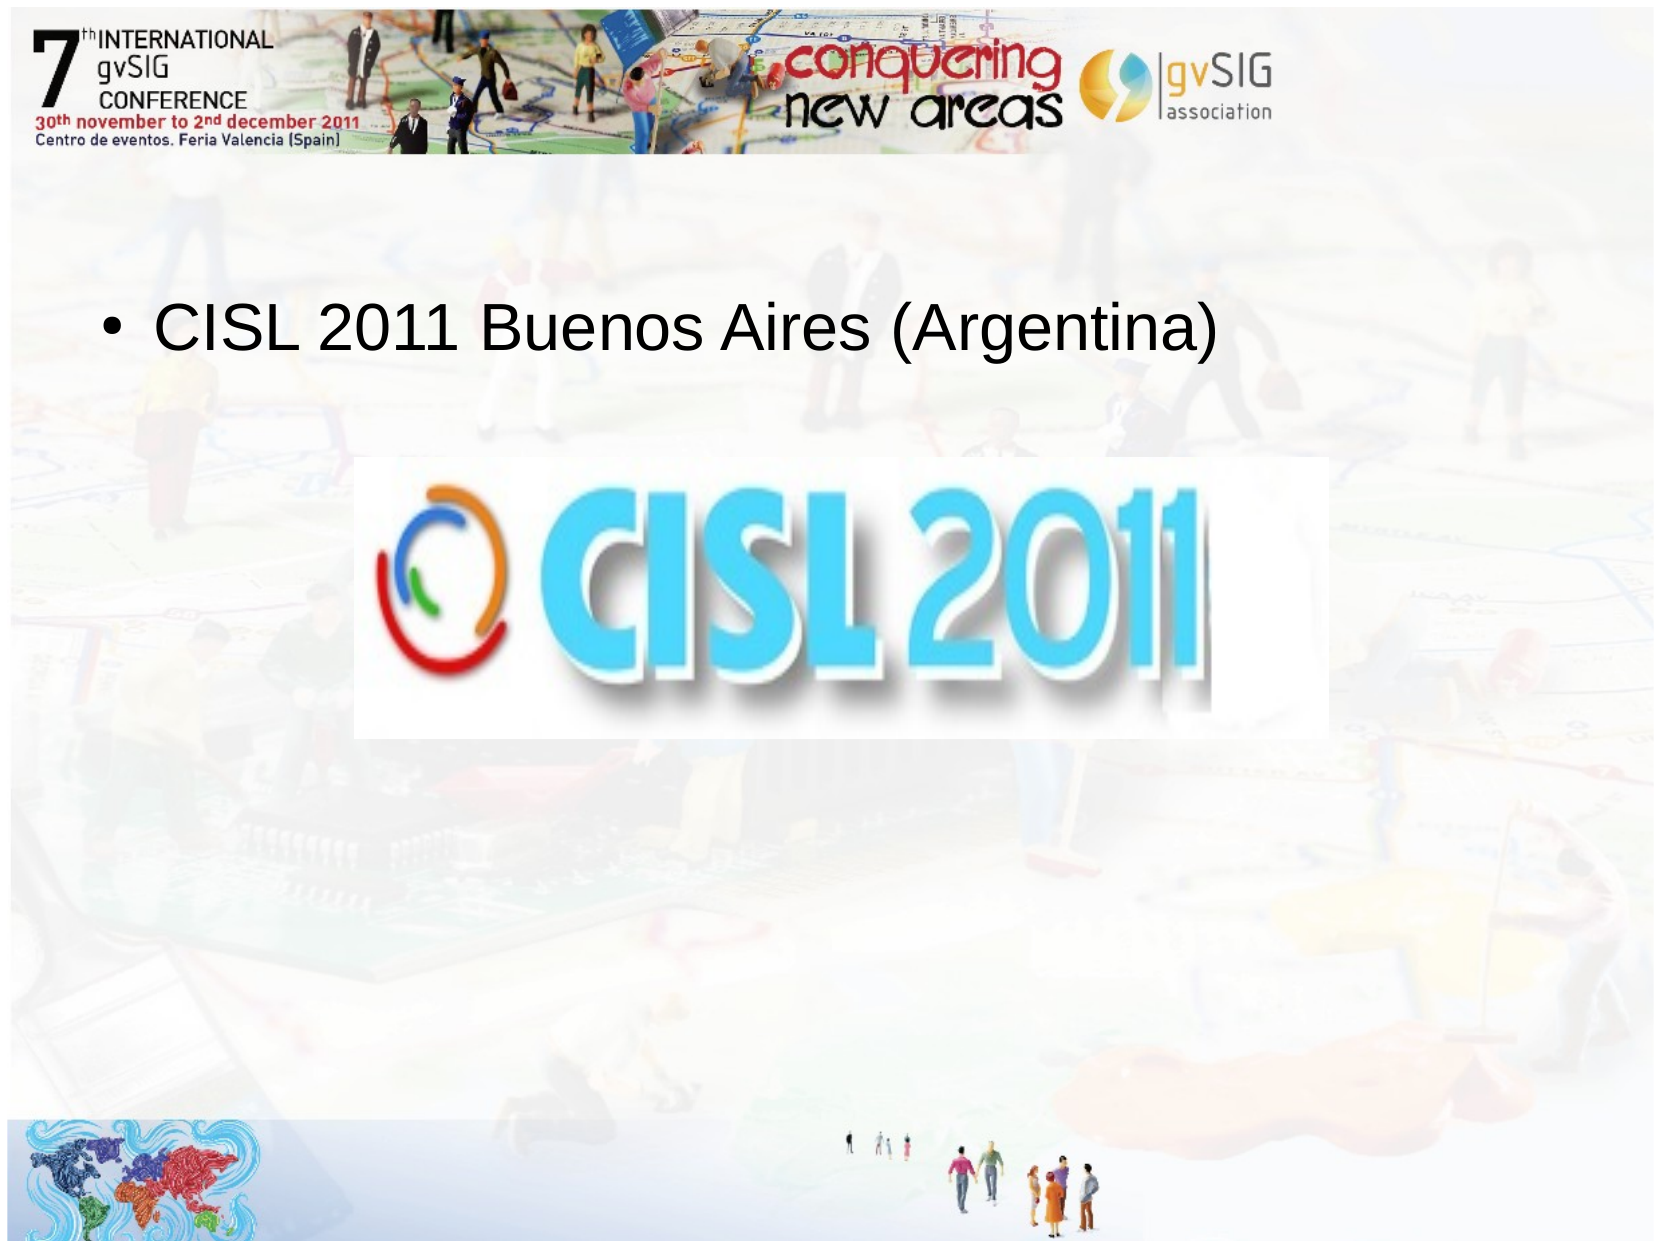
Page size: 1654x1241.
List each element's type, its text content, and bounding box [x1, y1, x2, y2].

picture [7, 7, 1654, 1241]
list CISL 2011 Buenos Aires (Argentina) [82, 290, 1571, 1109]
